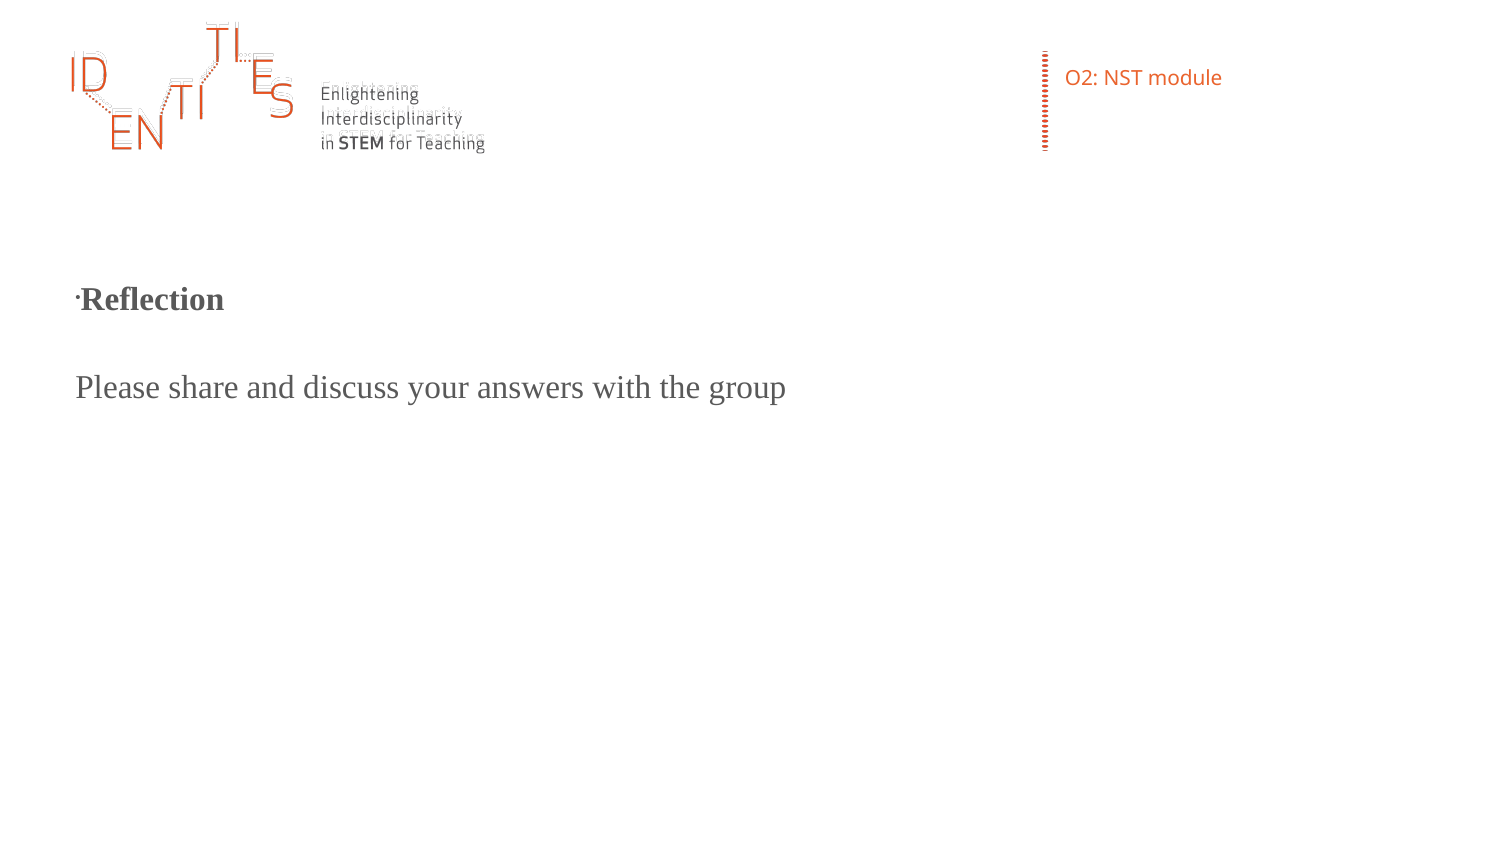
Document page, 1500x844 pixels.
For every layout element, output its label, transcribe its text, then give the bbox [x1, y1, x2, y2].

text_box O2: NST module [1051, 57, 1472, 139]
picture [71, 18, 485, 157]
picture [1042, 51, 1051, 151]
text_box Reflection Please share and discuss your answers with the group [60, 243, 1456, 471]
